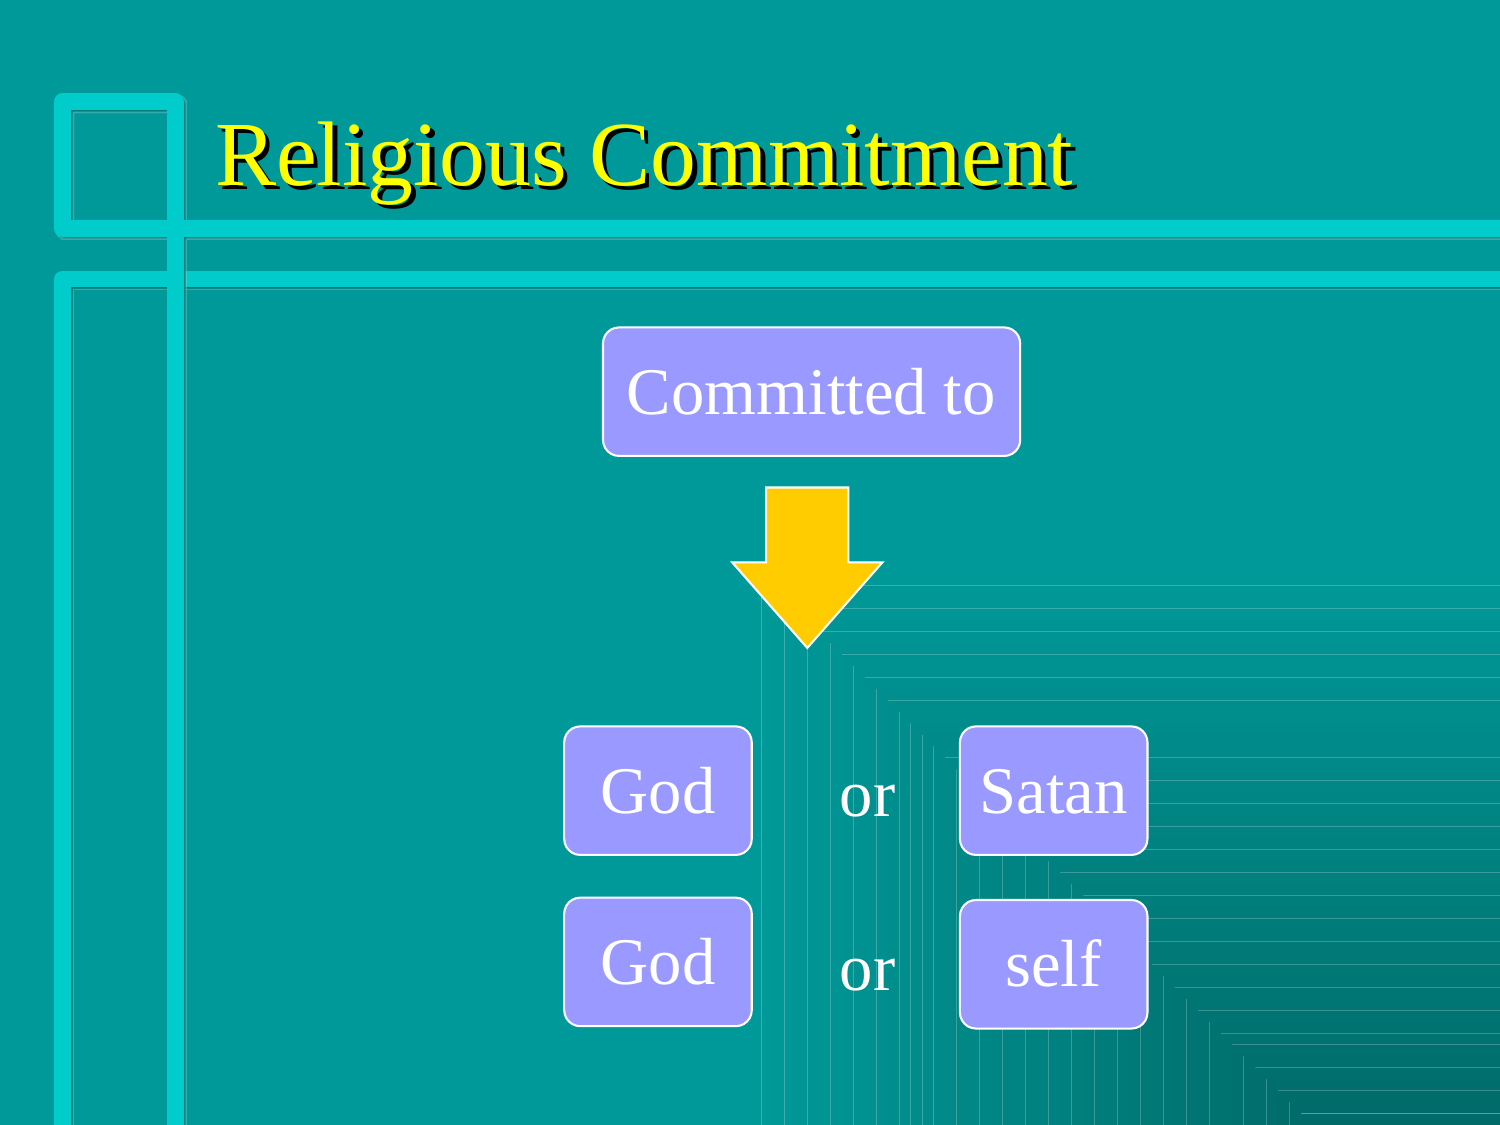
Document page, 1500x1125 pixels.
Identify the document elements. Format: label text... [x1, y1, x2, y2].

text_box or [825, 750, 959, 839]
text_box or [825, 923, 959, 1013]
text_box self [959, 900, 1148, 1029]
text_box Satan [959, 726, 1148, 855]
text_box [732, 487, 883, 648]
text_box Committed to [603, 327, 1021, 456]
title Religious Commitment [200, 34, 1476, 213]
text_box God [564, 897, 752, 1027]
text_box God [564, 726, 752, 855]
